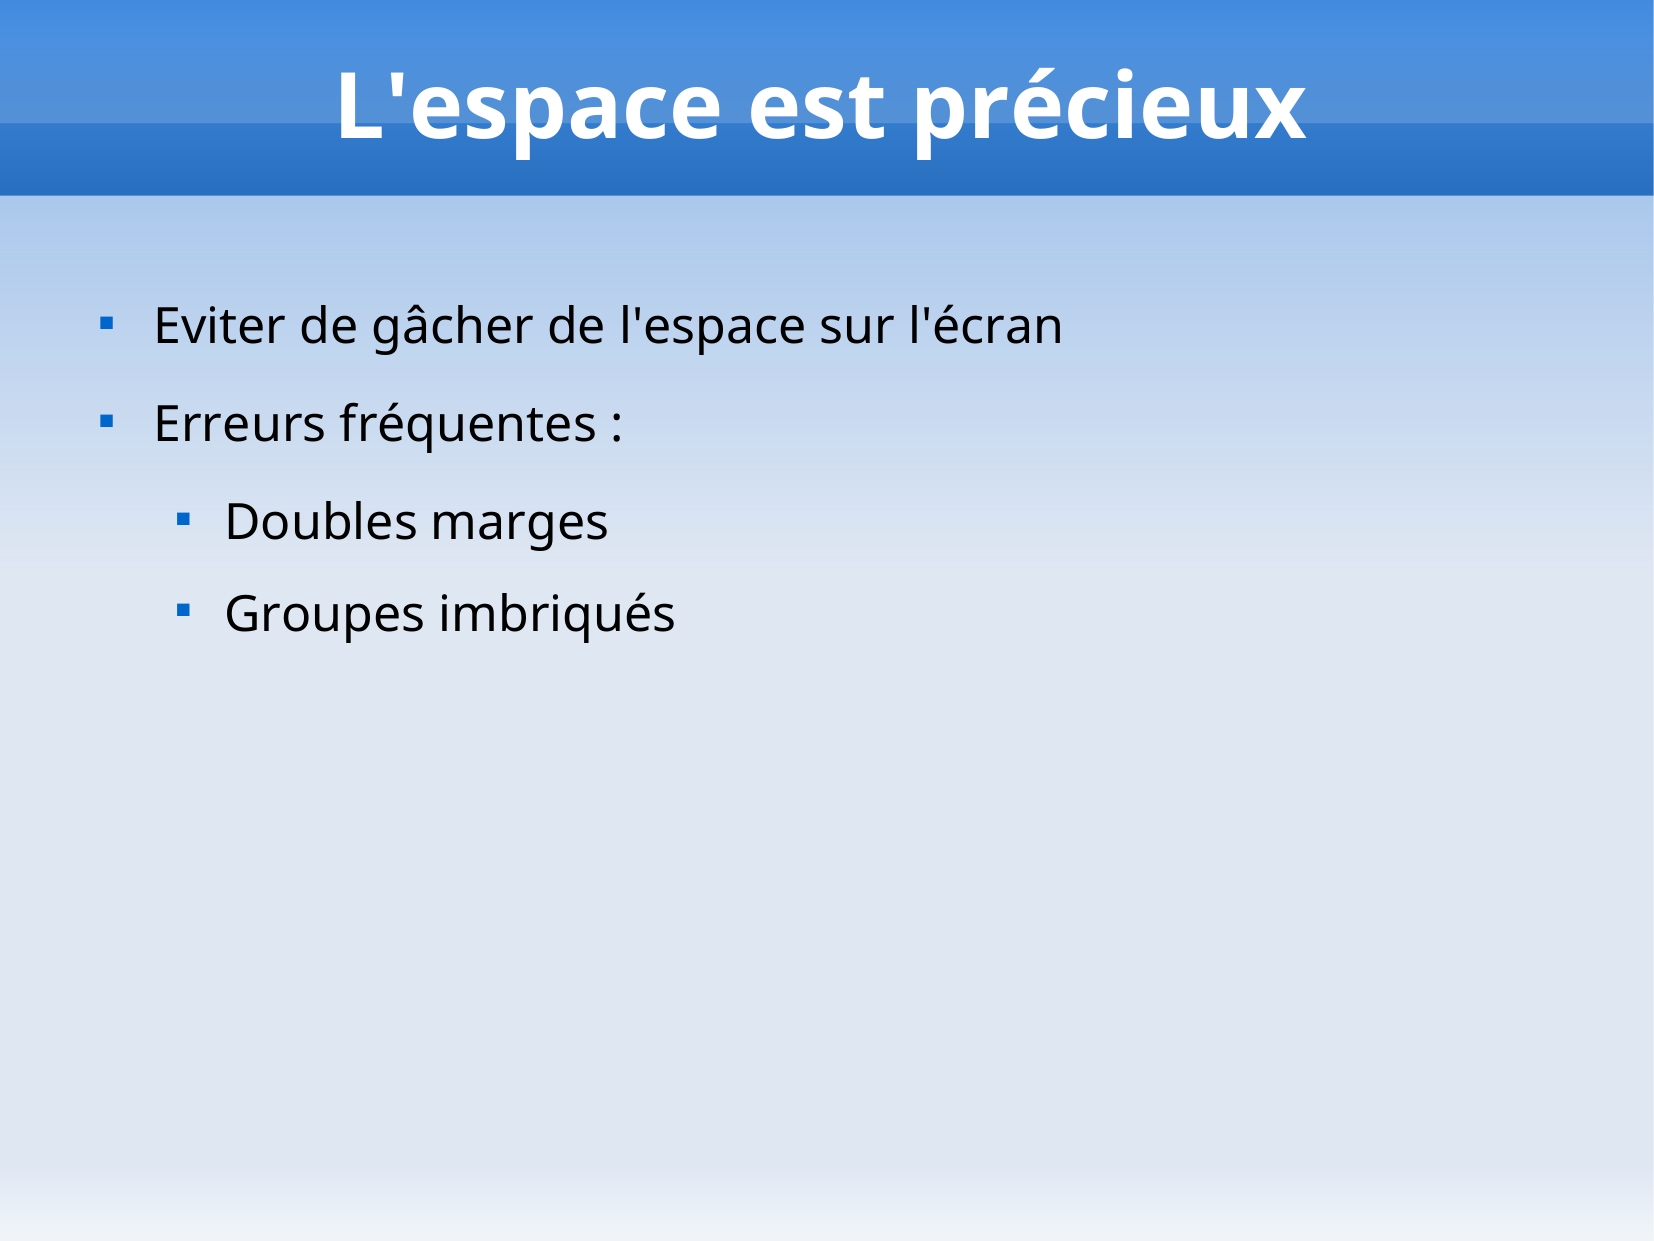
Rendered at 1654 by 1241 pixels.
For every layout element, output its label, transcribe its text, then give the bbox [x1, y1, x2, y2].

title L'espace est précieux [76, 0, 1565, 208]
picture [0, 0, 1654, 1241]
list Eviter de gâcher de l'espace sur l'écran Erreurs fréquentes : Doubles marges Groupes imbriqués [82, 290, 1571, 1109]
